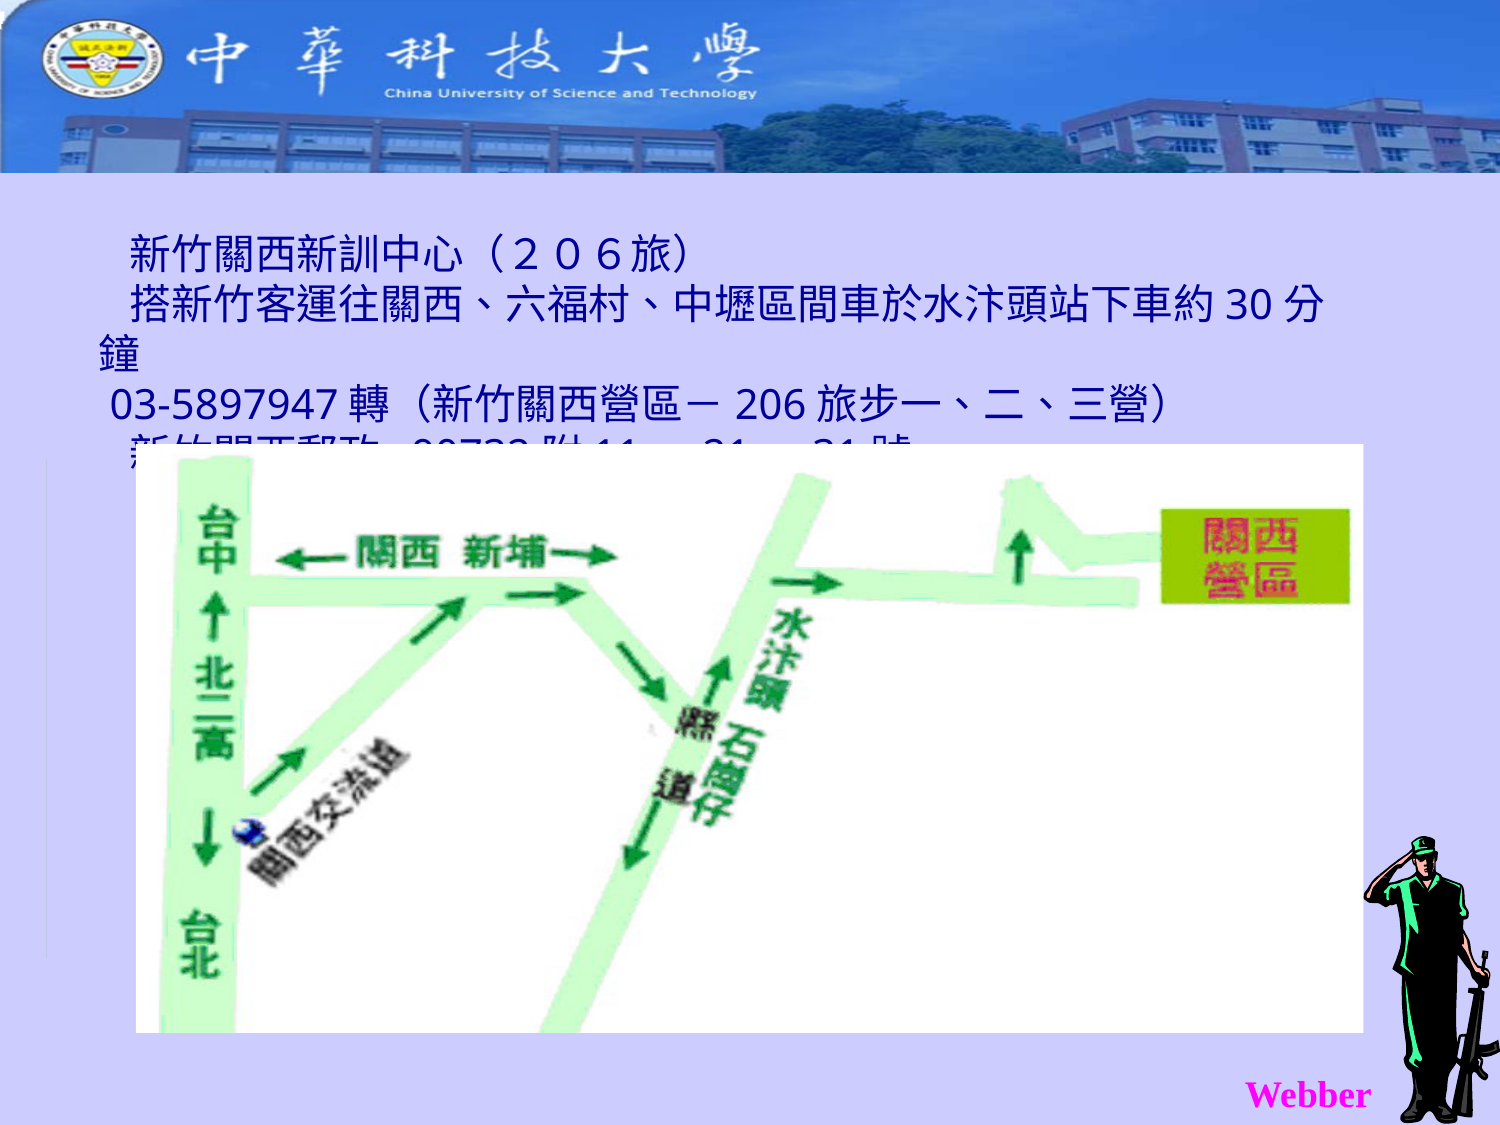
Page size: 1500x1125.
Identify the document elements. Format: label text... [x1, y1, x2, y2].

picture [135, 444, 1500, 1125]
text_box Webber [1229, 1062, 1407, 1123]
text_box 新竹關西新訓中心（２０６旅） 搭新竹客運往關西、六福村、中壢區間車於水汴頭站下車約30分鐘 03-5897947轉（新竹關西營區－206旅步一、二、三營） 新竹關西郵政 90732附11、21、31號 [84, 220, 1363, 485]
picture [0, 0, 1500, 173]
